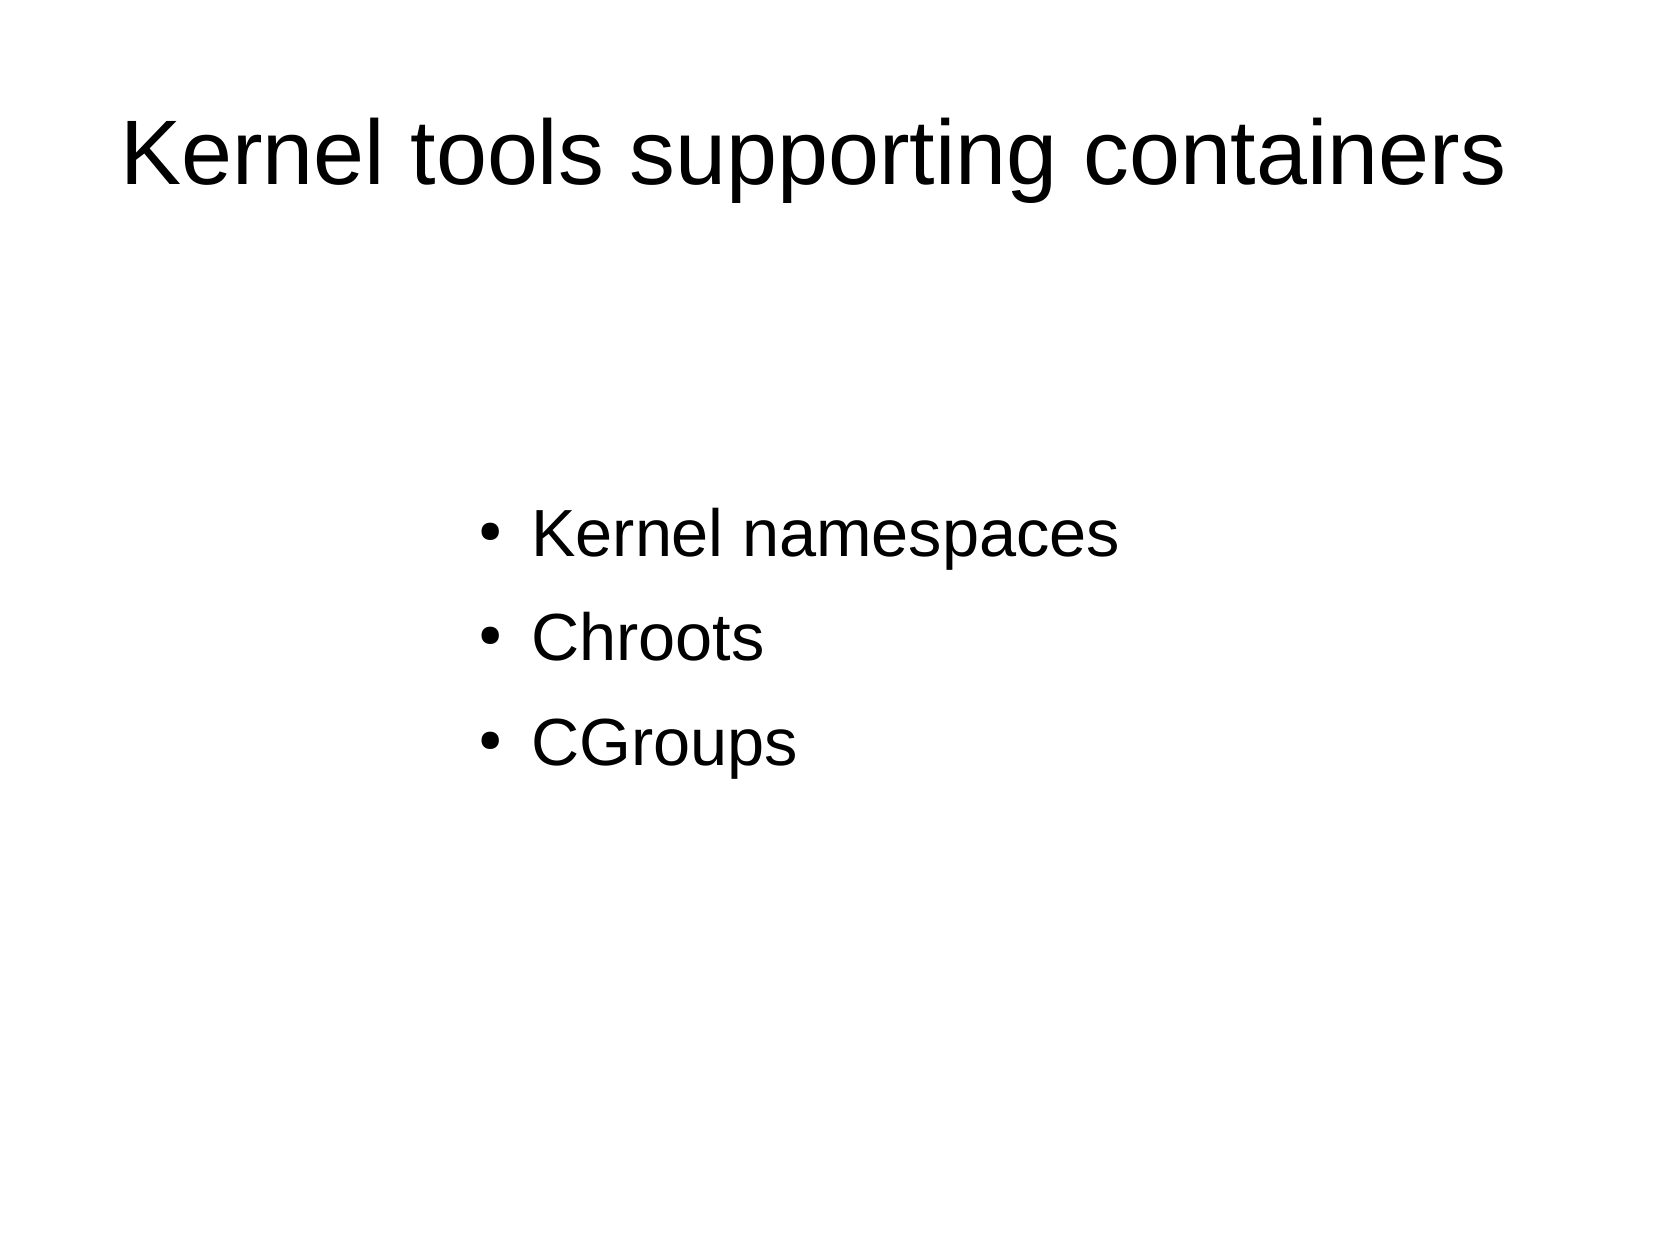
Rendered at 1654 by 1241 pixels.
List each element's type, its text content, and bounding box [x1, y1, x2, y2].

list Kernel namespaces Chroots CGroups [460, 496, 1571, 1010]
title Kernel tools supporting containers [82, 49, 1571, 257]
